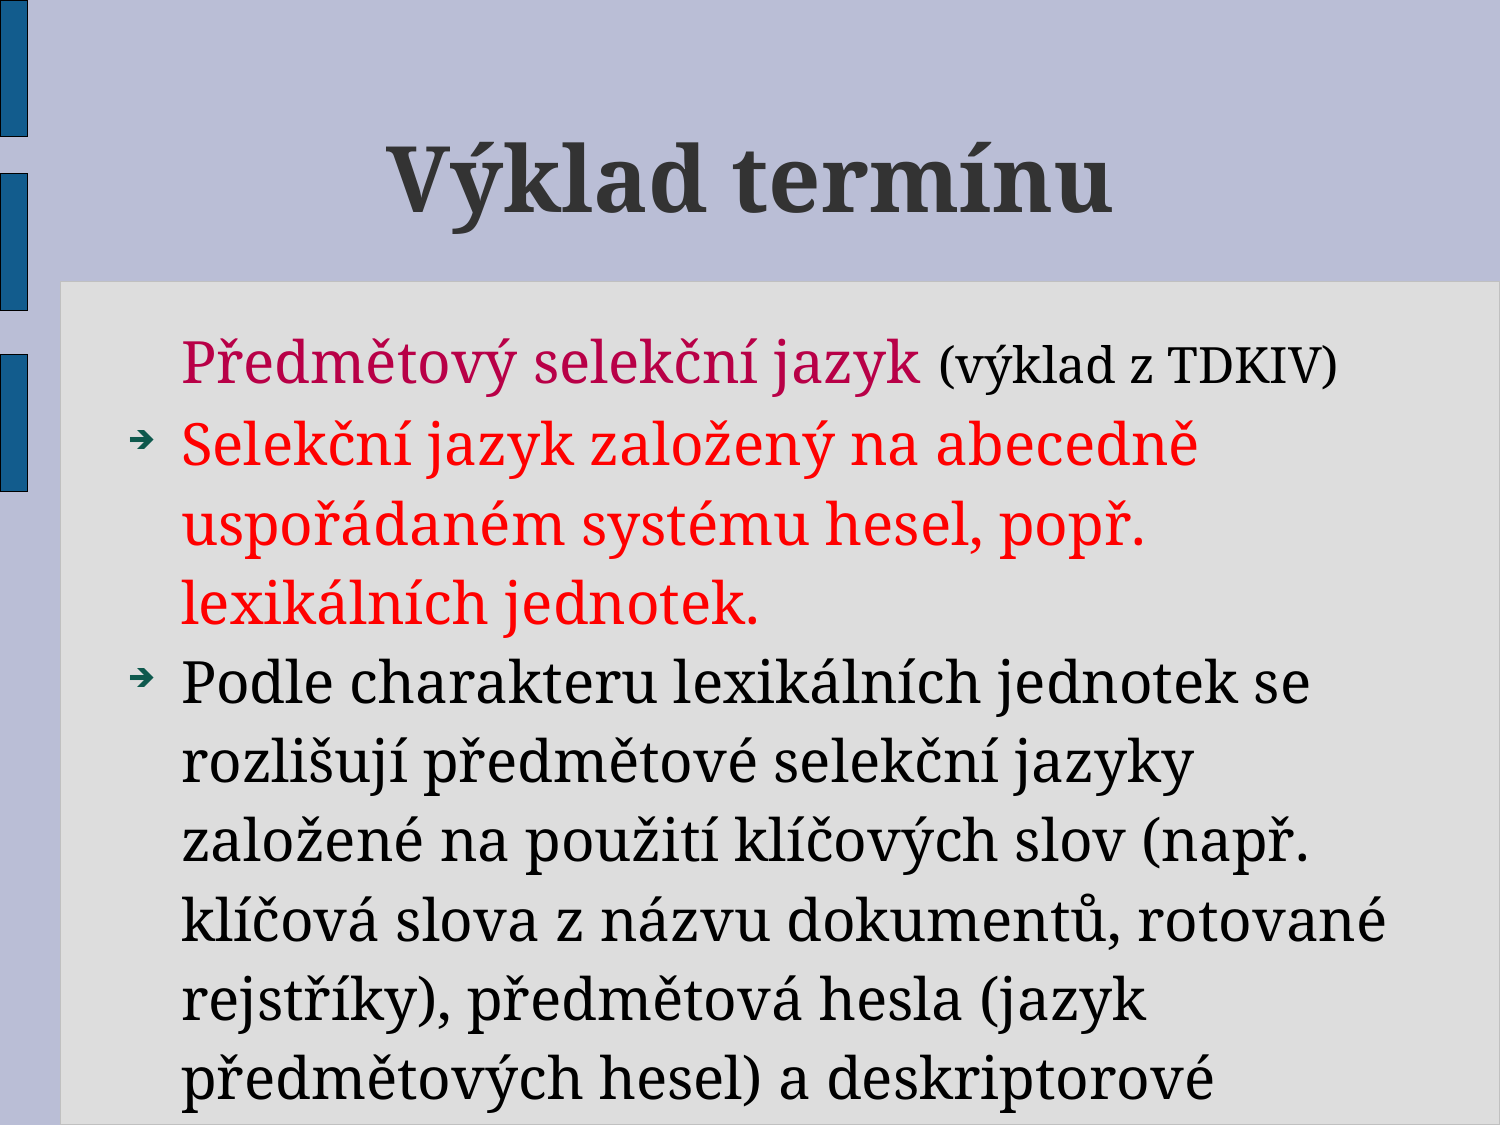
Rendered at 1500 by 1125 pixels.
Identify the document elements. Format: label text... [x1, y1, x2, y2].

list Předmětový selekční jazyk (výklad z TDKIV) Selekční jazyk založený na abecedně uspořádaném systému hesel, popř. lexikálních jednotek. Podle charakteru lexikálních jednotek se rozlišují předmětové selekční jazyky založené na použití klíčových slov (např. klíčová slova z názvu dokumentů, rotované rejstříky), předmětová hesla (jazyk předmětových hesel) a deskriptorové selekční jazyky. [110, 312, 1392, 1007]
title Výklad termínu [110, 82, 1392, 271]
